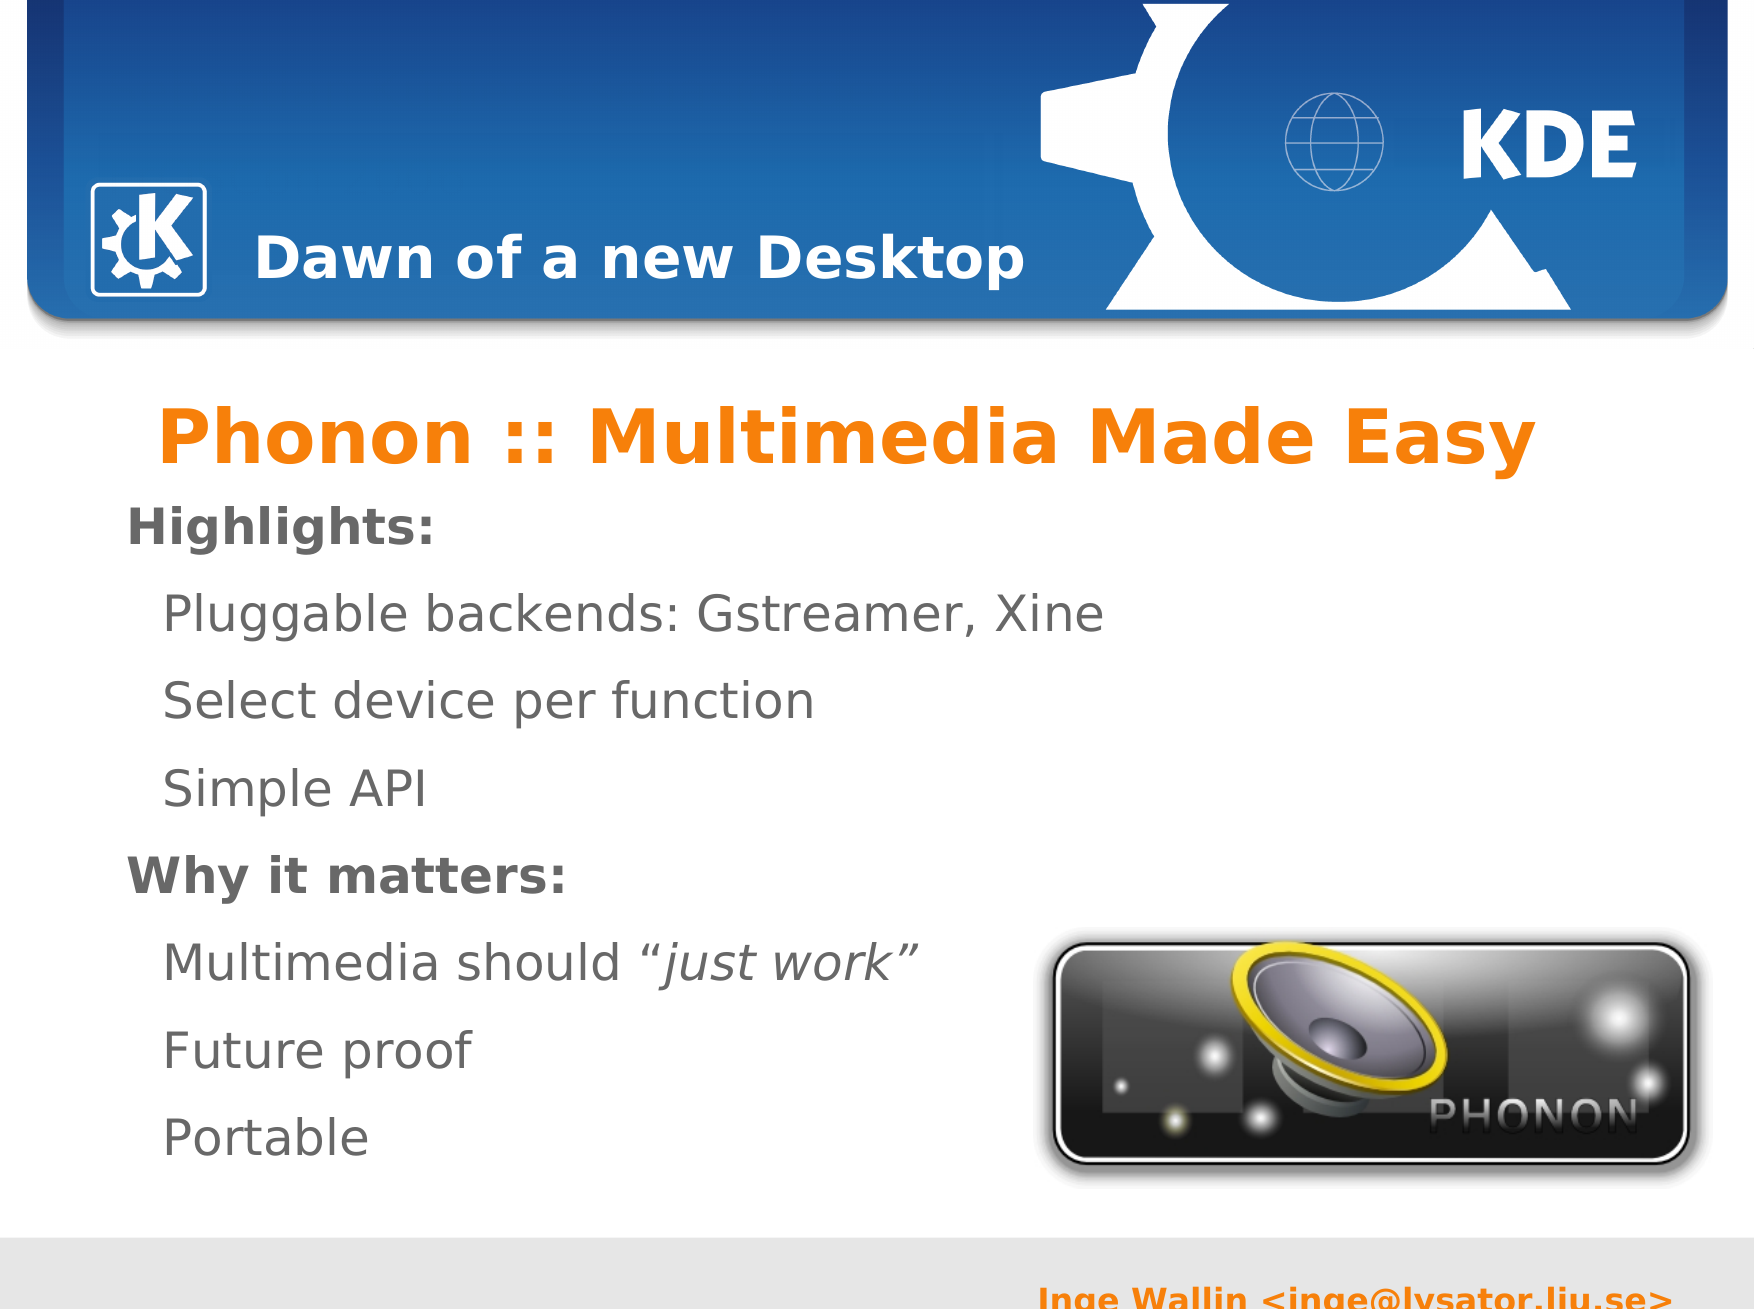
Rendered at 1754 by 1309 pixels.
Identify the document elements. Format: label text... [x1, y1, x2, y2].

picture [0, 0, 1754, 349]
text_box Highlights: Pluggable backends: Gstreamer, Xine Select device per function Simple API Why it matters: Multimedia should “just work” Future proof Portable [112, 461, 1471, 1146]
picture [1033, 927, 1713, 1189]
text_box Dawn of a new Desktop [208, 183, 1063, 296]
text_box Phonon :: Multimedia Made Easy [111, 342, 1684, 445]
